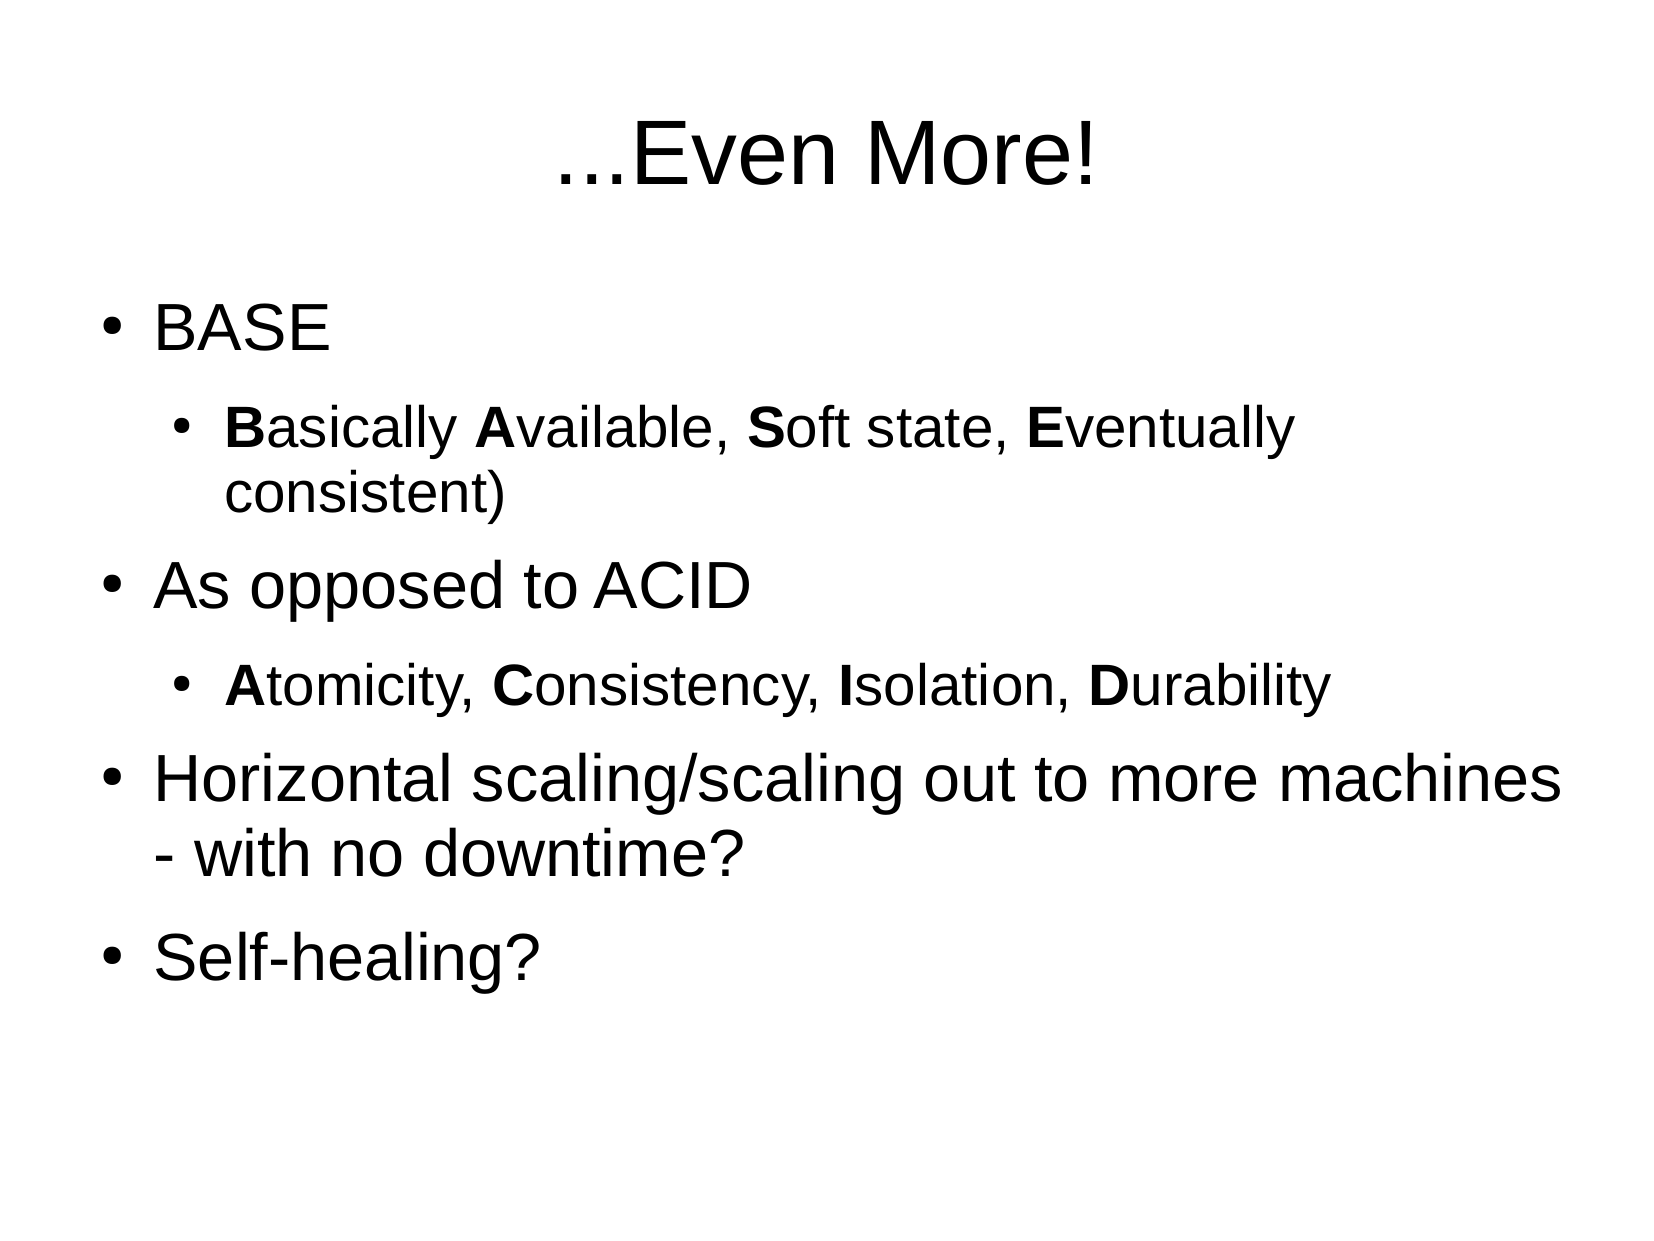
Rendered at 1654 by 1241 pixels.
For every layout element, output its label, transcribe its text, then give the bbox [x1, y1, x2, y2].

list BASE Basically Available, Soft state, Eventually consistent) As opposed to ACID Atomicity, Consistency, Isolation, Durability Horizontal scaling/scaling out to more machines - with no downtime? Self-healing? [82, 290, 1571, 1109]
title ...Even More! [82, 49, 1571, 257]
